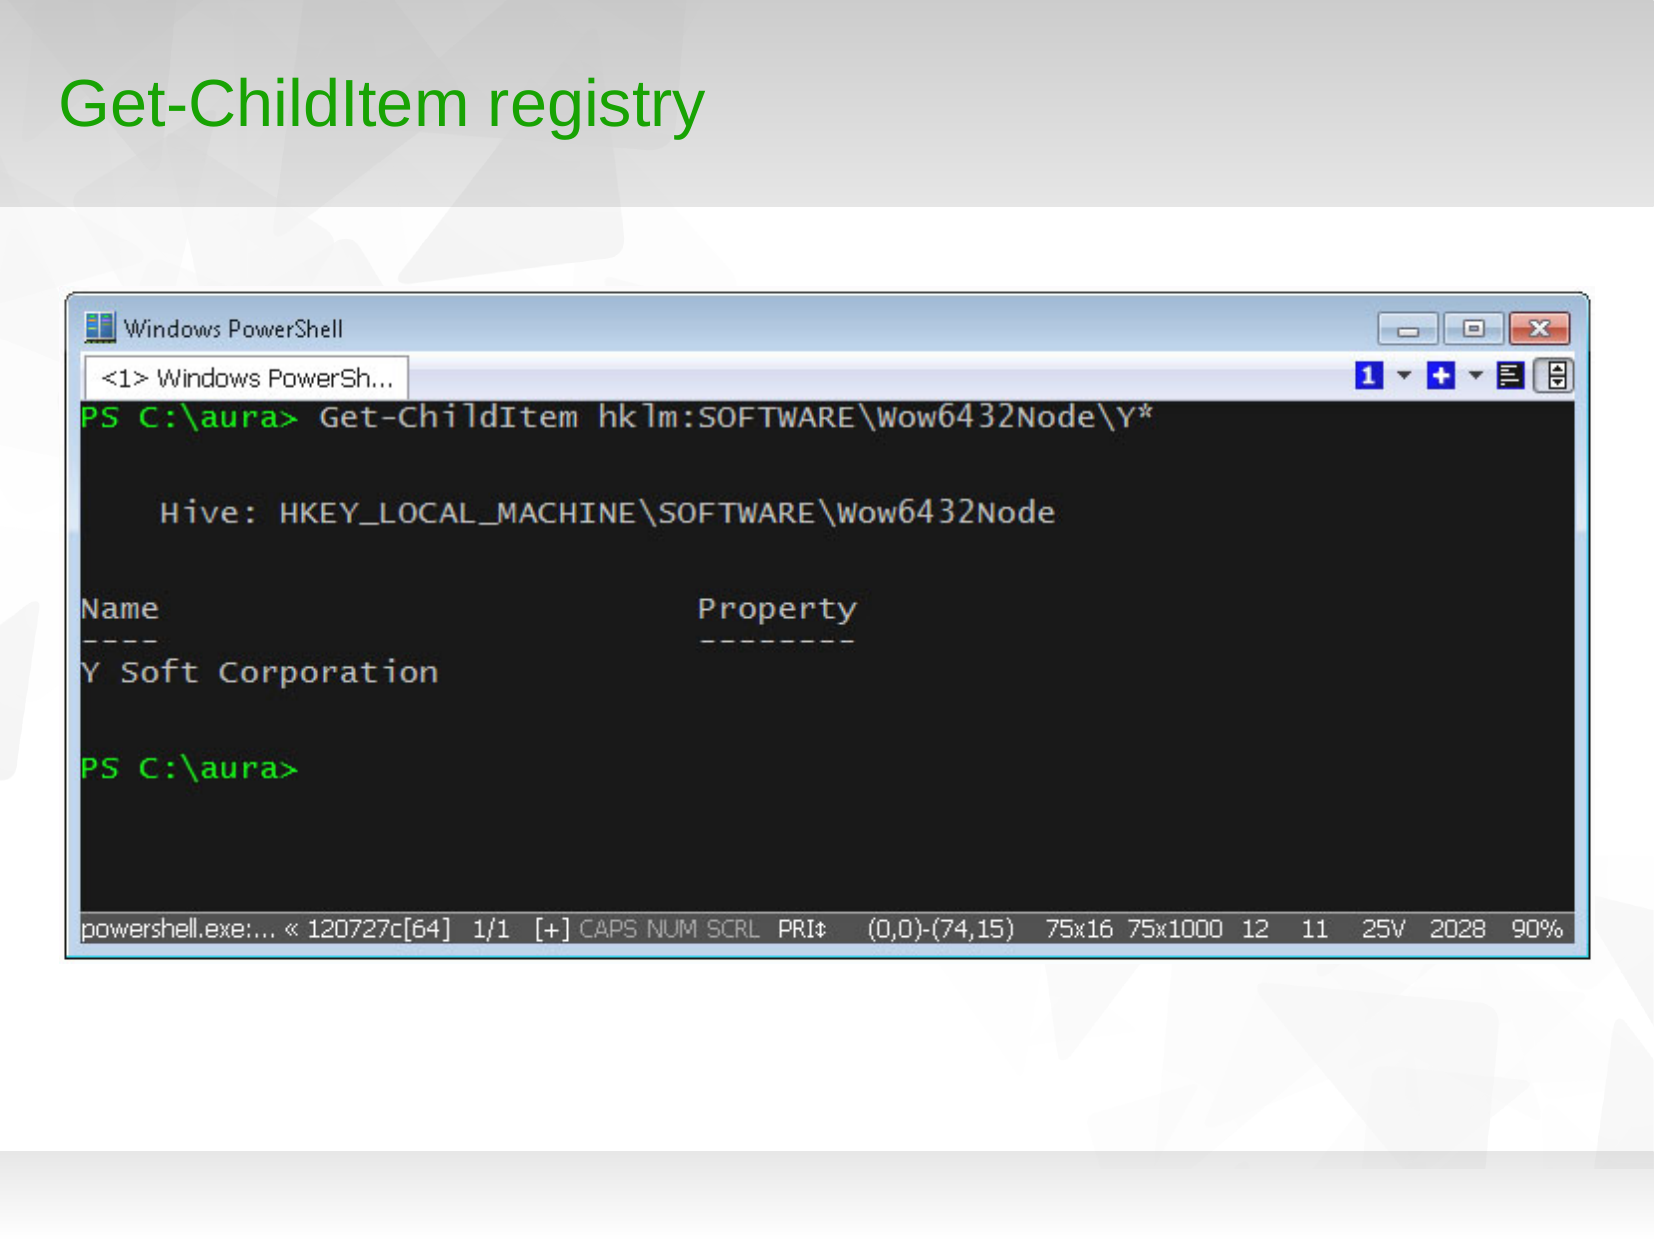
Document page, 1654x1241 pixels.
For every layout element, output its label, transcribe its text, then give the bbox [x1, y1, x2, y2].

picture [0, 0, 1654, 1169]
title Get-ChildItem registry [59, 29, 1595, 178]
